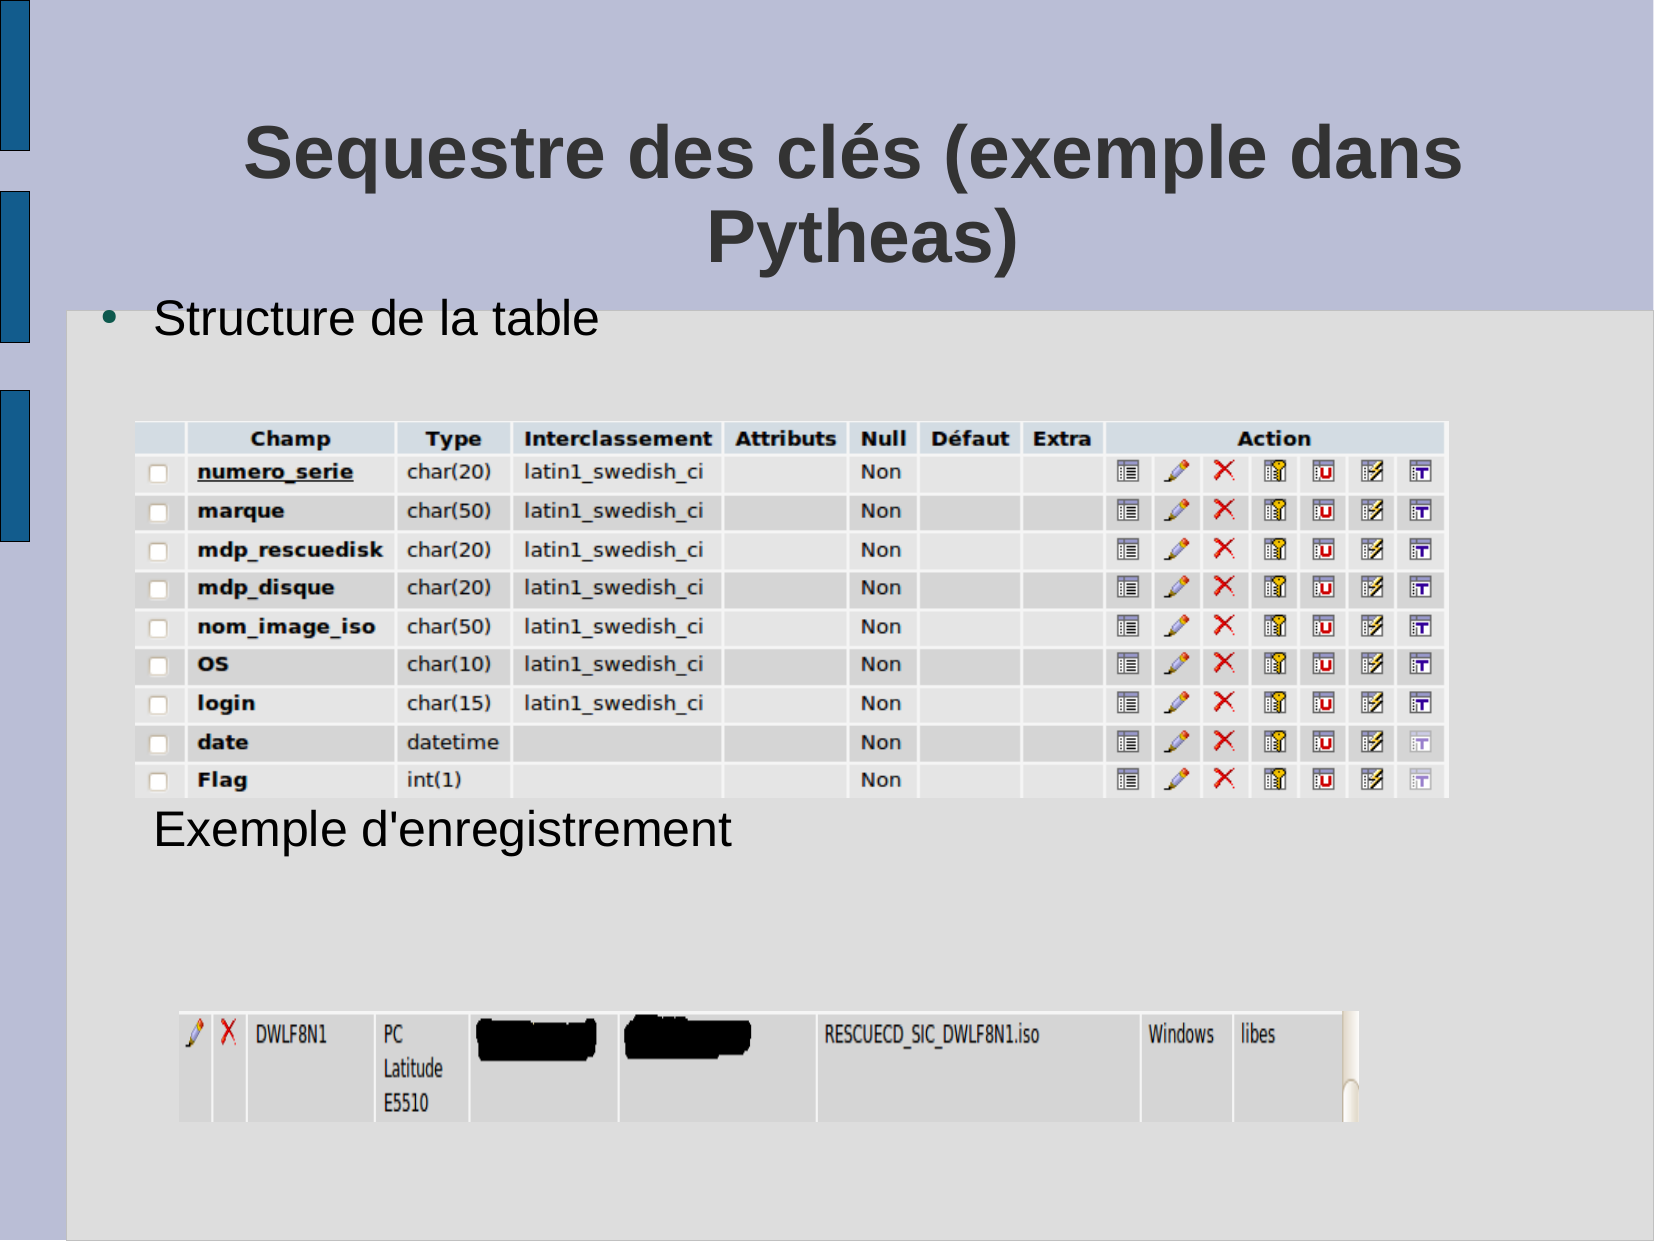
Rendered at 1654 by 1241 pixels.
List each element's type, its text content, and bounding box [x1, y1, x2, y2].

list Structure de la table Exemple d'enregistrement [82, 290, 1571, 1105]
title Sequestre des clés (exemple dans Pytheas) [121, 91, 1534, 290]
picture [135, 421, 1449, 798]
picture [179, 1011, 1359, 1122]
